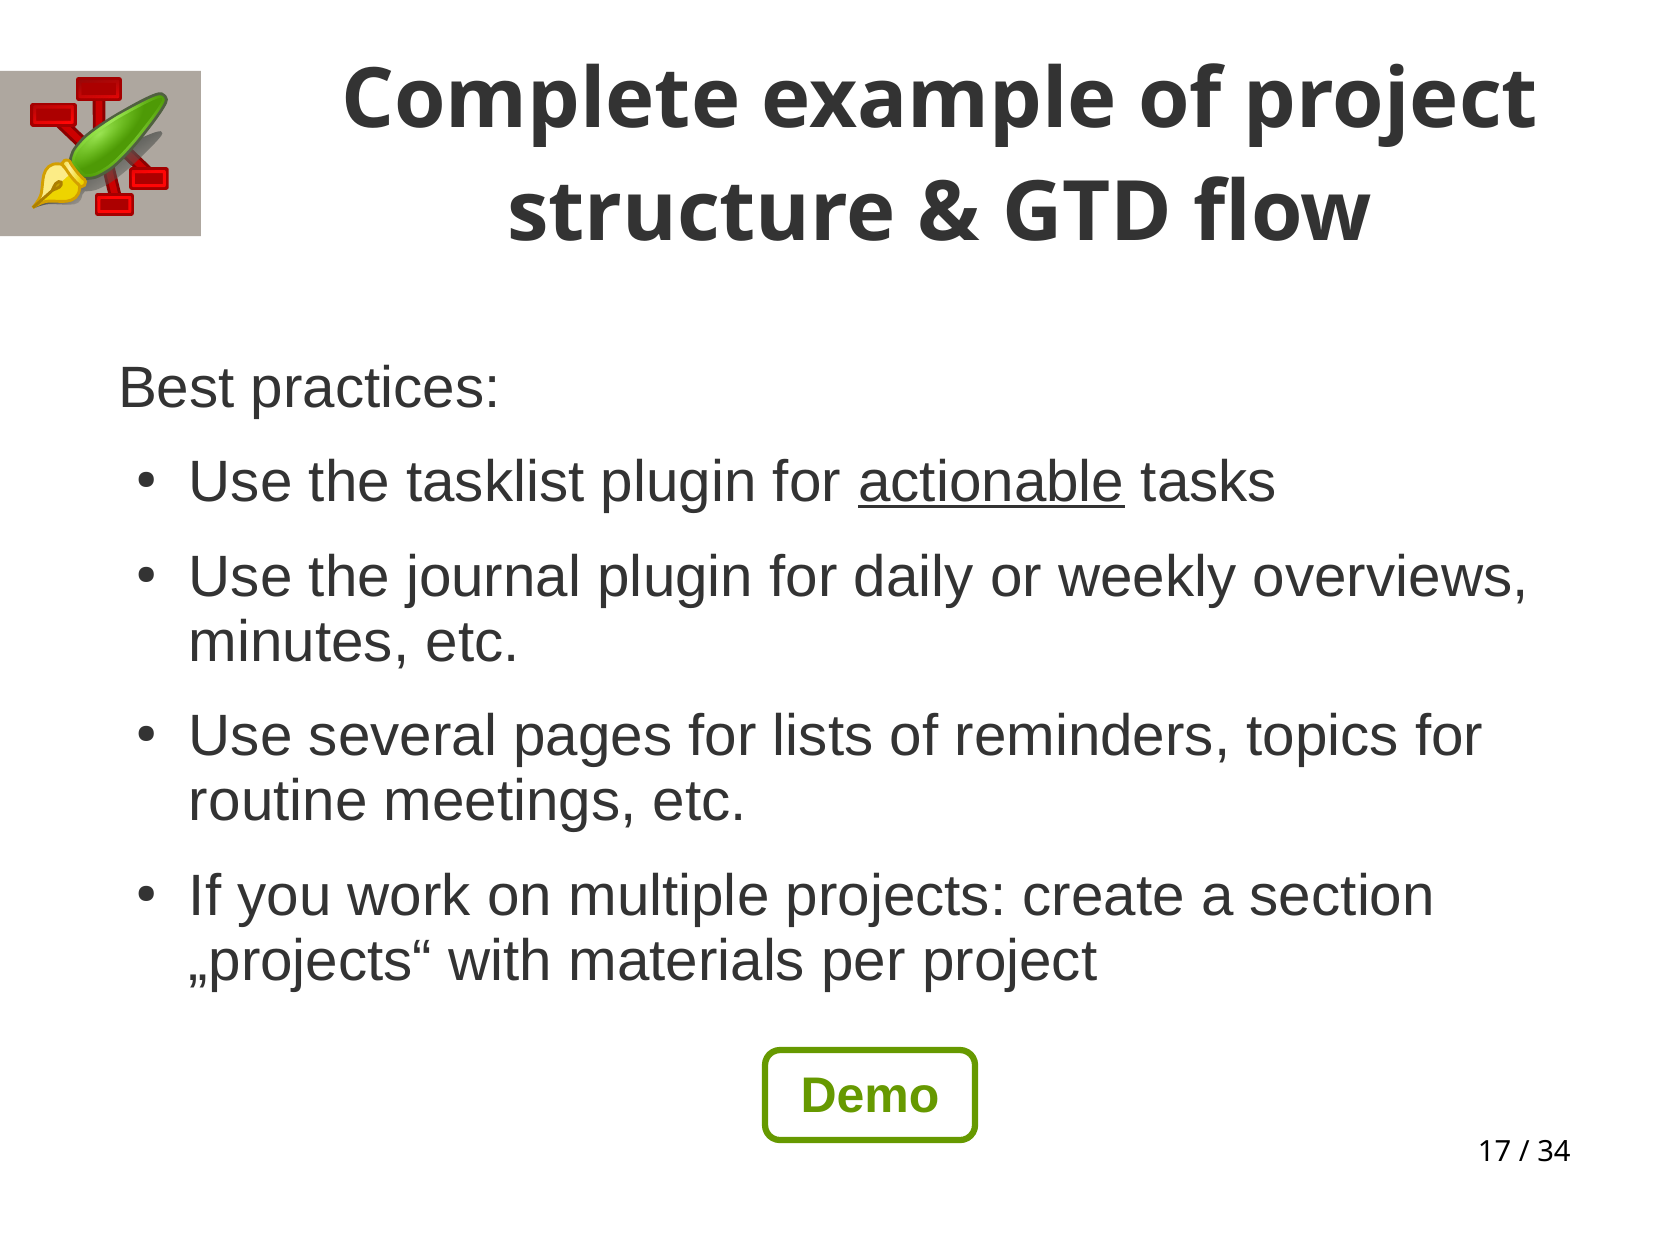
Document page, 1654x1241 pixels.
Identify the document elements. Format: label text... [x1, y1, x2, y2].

text_box Demo [765, 1050, 976, 1141]
list Best practices: Use the tasklist plugin for actionable tasks Use the journal plugin for daily or weekly overviews, minutes, etc. Use several pages for lists of reminders, topics for routine meetings, etc. If you work on multiple projects: create a section „projects“ with materials per project [118, 354, 1536, 1074]
title Complete example of project structure & GTD flow [224, 5, 1621, 298]
